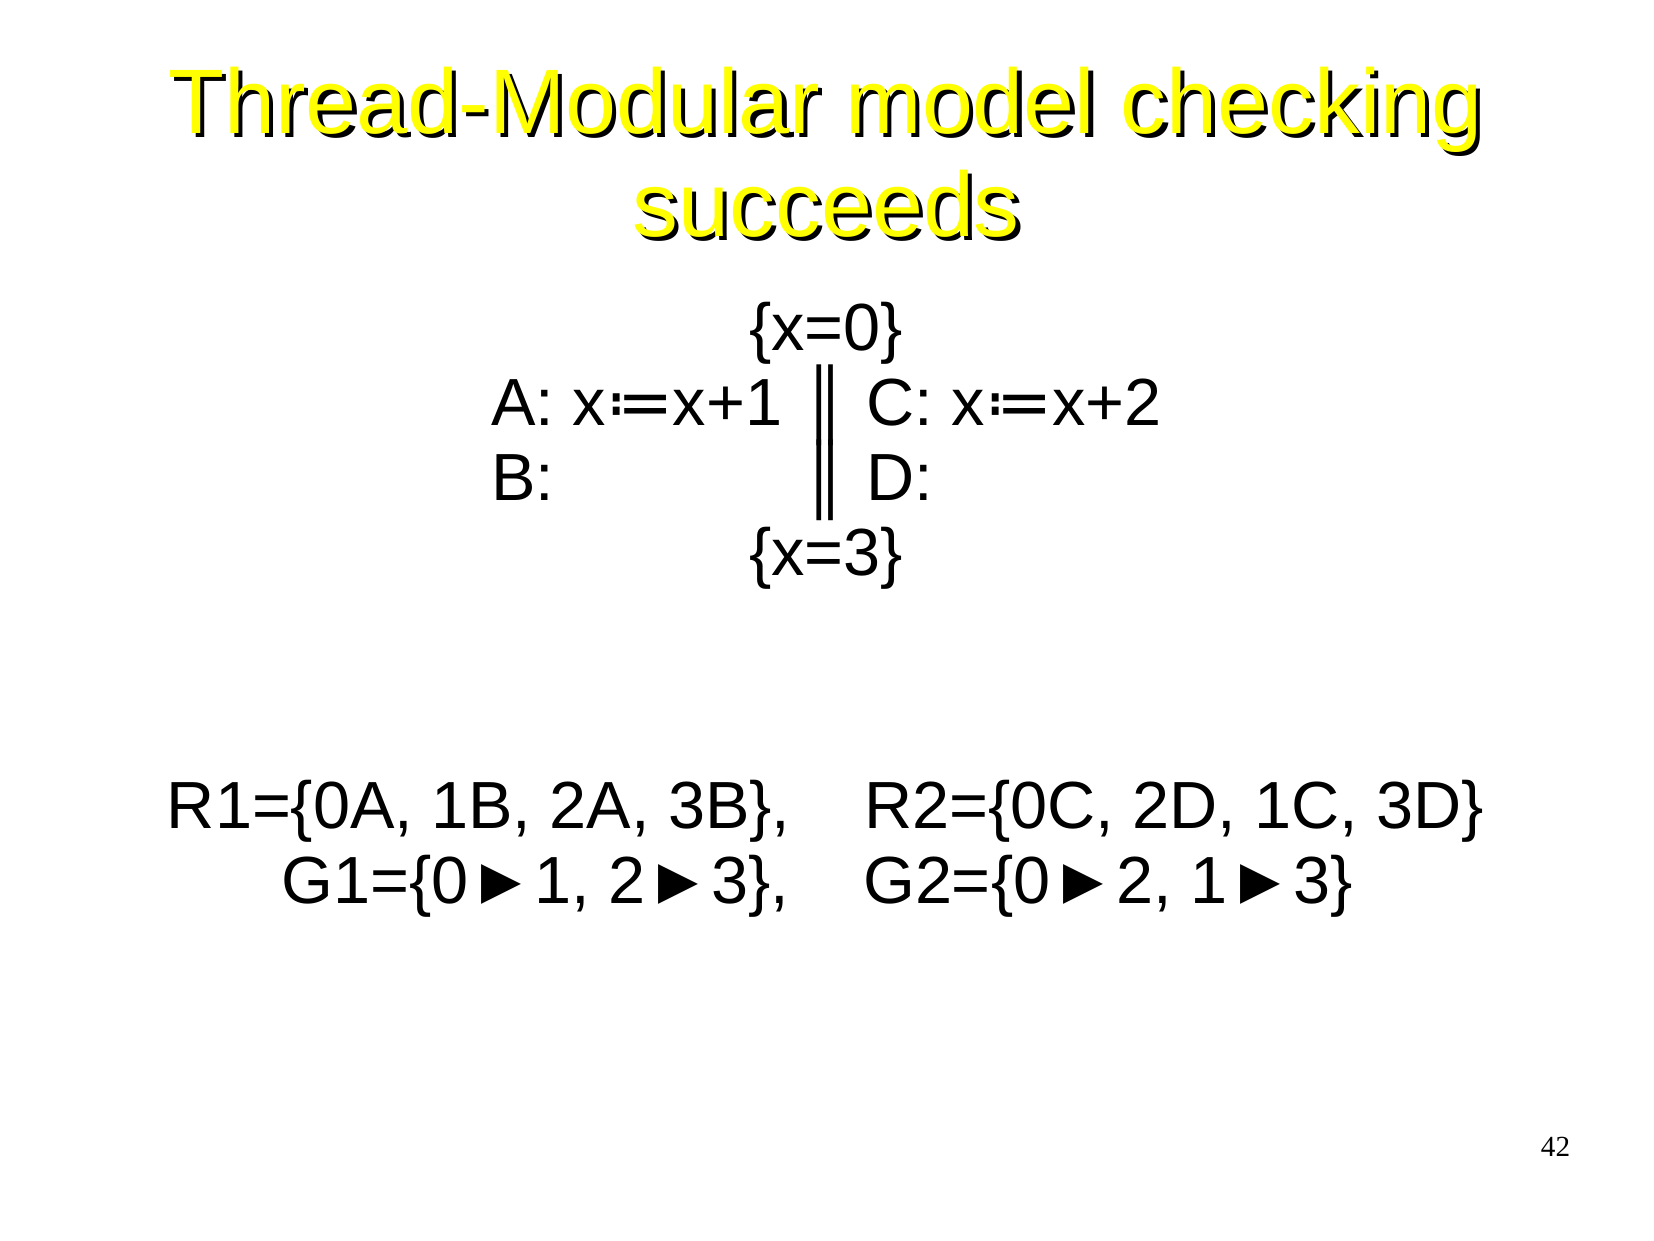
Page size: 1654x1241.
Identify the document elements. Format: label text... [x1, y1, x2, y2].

title Thread-Modular model checking succeeds [82, 50, 1571, 256]
list {x=0} A: x≔x+1 ║ C: x≔x+2 B: ║ D: {x=3} R1={0A, 1B, 2A, 3B}, R2={0C, 2D, 1C, 3D} G1={0►1, 2►3}, G2={0►2, 1►3} [82, 290, 1571, 1109]
